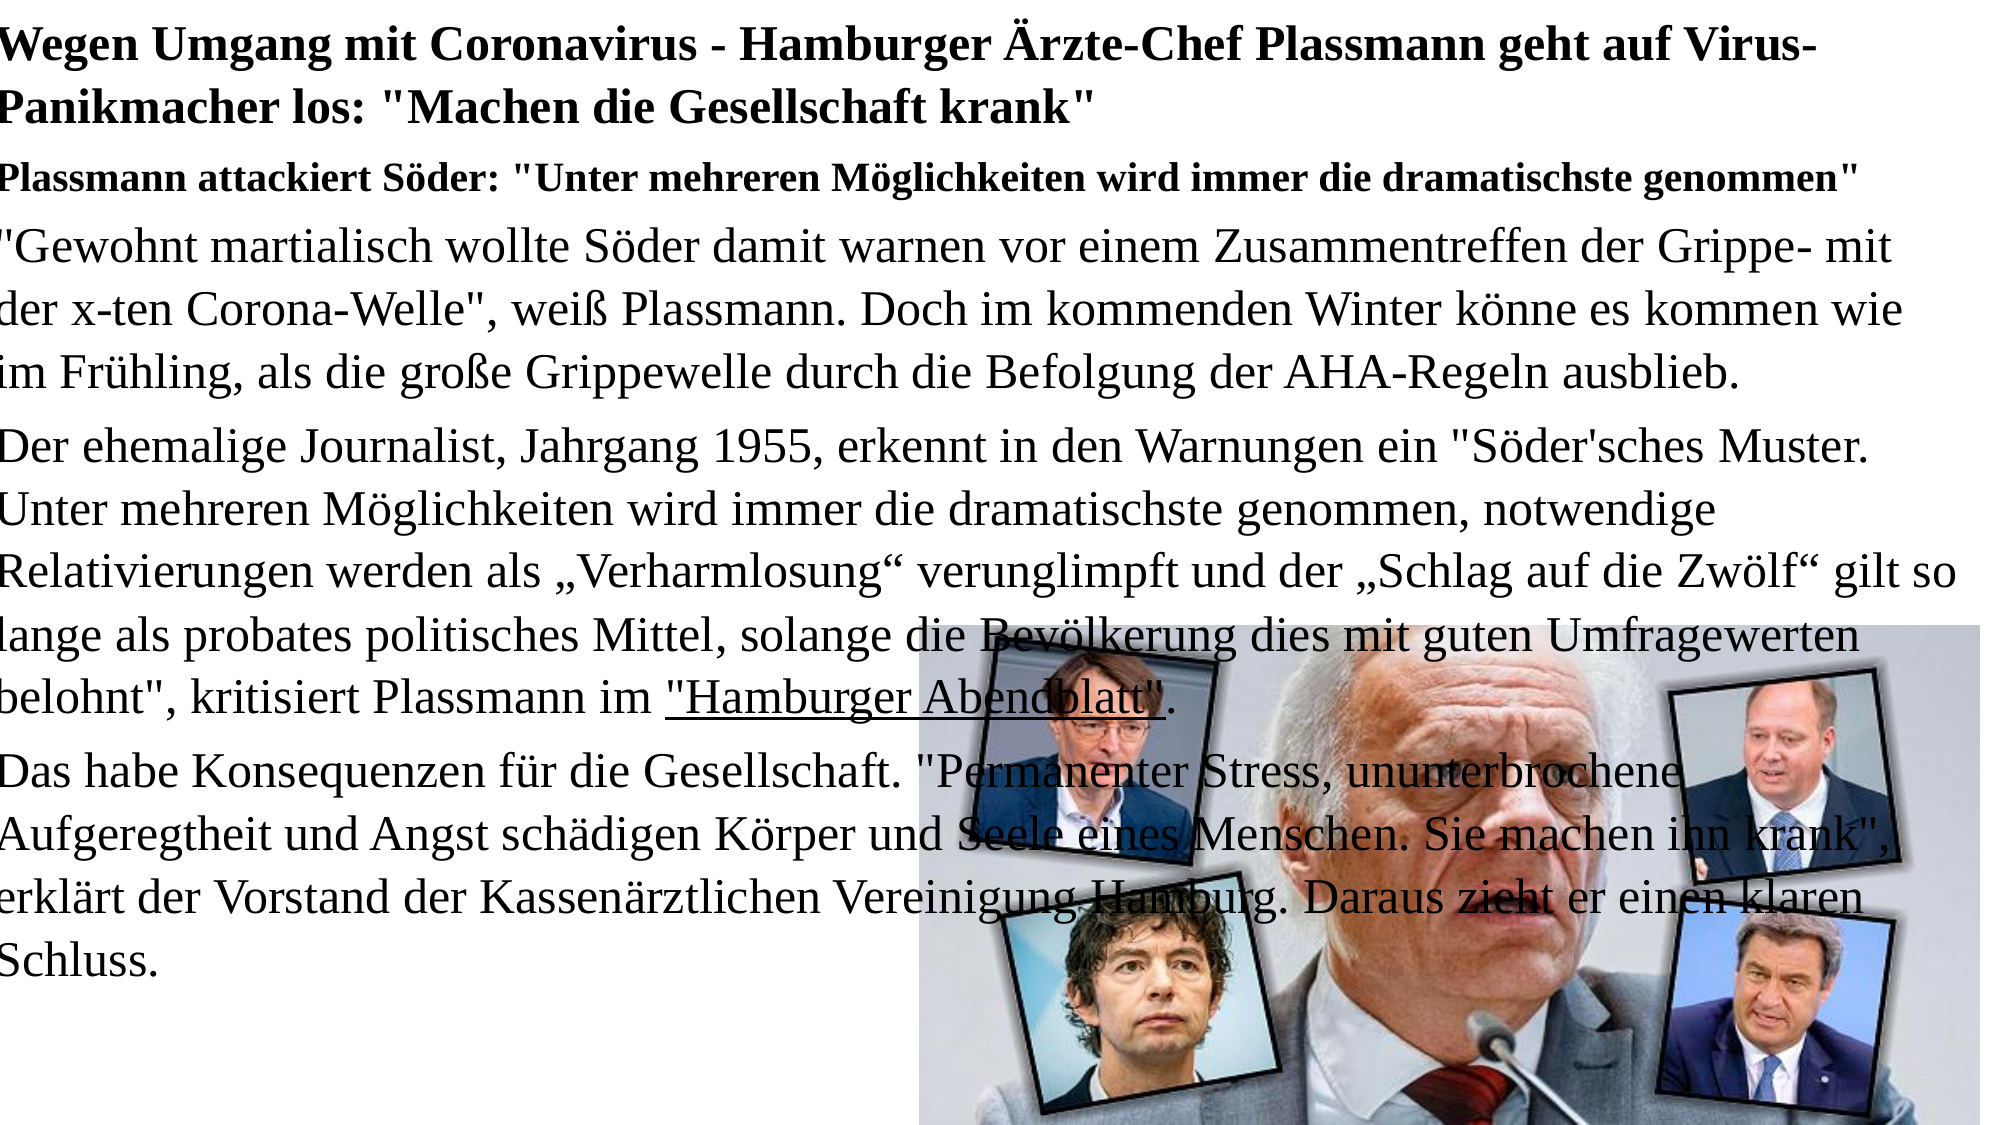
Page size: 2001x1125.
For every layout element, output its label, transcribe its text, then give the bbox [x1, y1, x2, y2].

picture [919, 1032, 1980, 1125]
text_box Wegen Umgang mit Coronavirus - Hamburger Ärzte-Chef Plassmann geht auf Virus-Panikmacher los: "Machen die Gesellschaft krank" [0, 0, 1980, 139]
text_box Plassmann attackiert Söder: "Unter mehreren Möglichkeiten wird immer die dramatischste genommen" "Gewohnt martialisch wollte Söder damit warnen vor einem Zusammentreffen der Grippe- mit der x-ten Corona-Welle", weiß Plassmann. Doch im kommenden Winter könne es kommen wie im Frühling, als die große Grippewelle durch die Befolgung der AHA-Regeln ausblieb. Der ehemalige Journalist, Jahrgang 1955, erkennt in den Warnungen ein "Söder'sches Muster. Unter mehreren Möglichkeiten wird immer die dramatischste genommen, notwendige Relativierungen werden als „Verharmlosung“ verunglimpft und der „Schlag auf die Zwölf“ gilt so lange als probates politisches Mittel, solange die Bevölkerung dies mit guten Umfragewerten belohnt", kritisiert Plassmann im "Hamburger Abendblatt". Das habe Konsequenzen für die Gesellschaft. "Permanenter Stress, ununterbrochene Aufgeregtheit und Angst schädigen Körper und Seele eines Menschen. Sie machen ihn krank", erklärt der Vorstand der Kassenärztlichen Vereinigung Hamburg. Daraus zieht er einen klaren Schluss. [0, 139, 1980, 1032]
